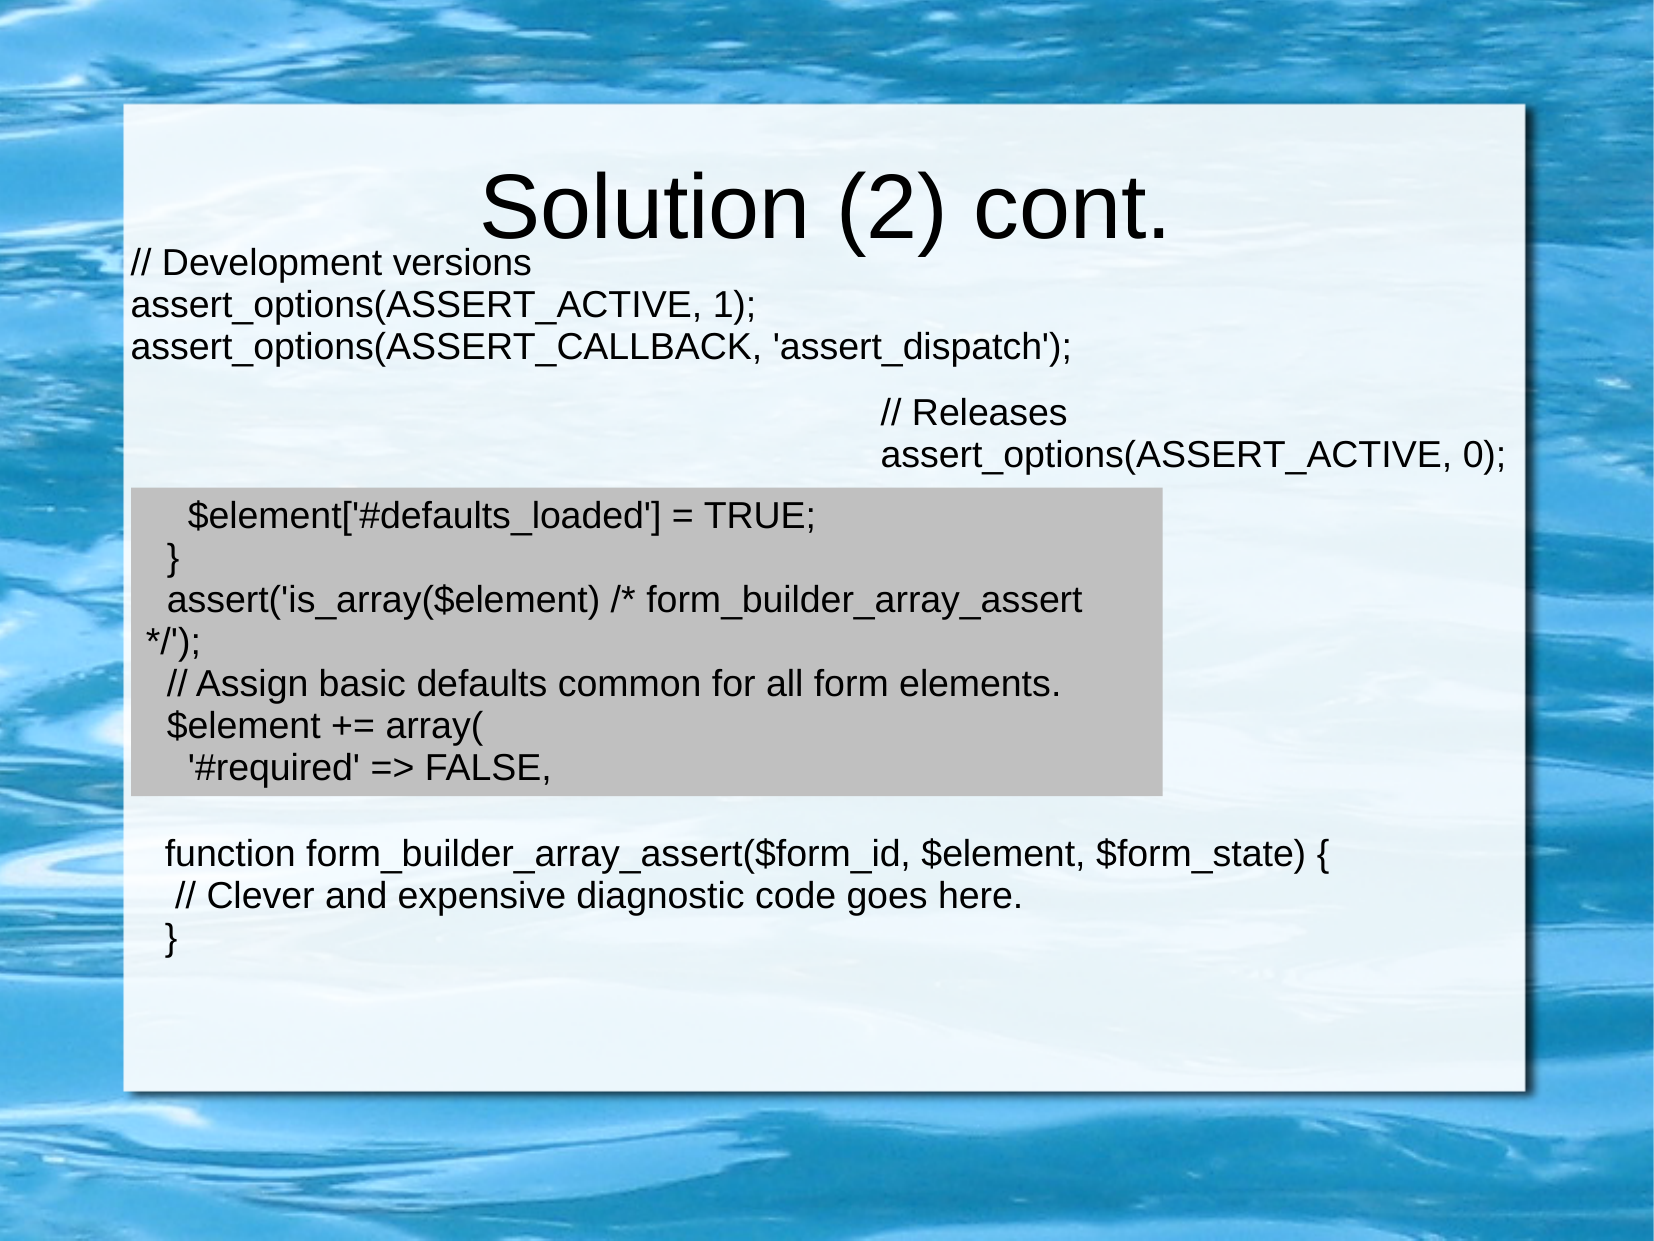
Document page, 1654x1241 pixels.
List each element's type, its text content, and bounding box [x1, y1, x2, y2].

text_box // Releases assert_options(ASSERT_ACTIVE, 0); [865, 384, 1654, 526]
picture [0, 0, 1654, 1241]
text_box function form_builder_array_assert($form_id, $element, $form_state) { // Clever and expensive diagnostic code goes here. } [150, 825, 1443, 1050]
text_box // Development versions assert_options(ASSERT_ACTIVE, 1); assert_options(ASSERT_CALLBACK, 'assert_dispatch'); [115, 234, 1088, 376]
title Solution (2) cont. [147, 125, 1506, 288]
text_box $element['#defaults_loaded'] = TRUE; } assert('is_array($element) /* form_builder_array_assert */'); // Assign basic defaults common for all form elements. $element += array( '#required' => FALSE, [131, 487, 1163, 755]
